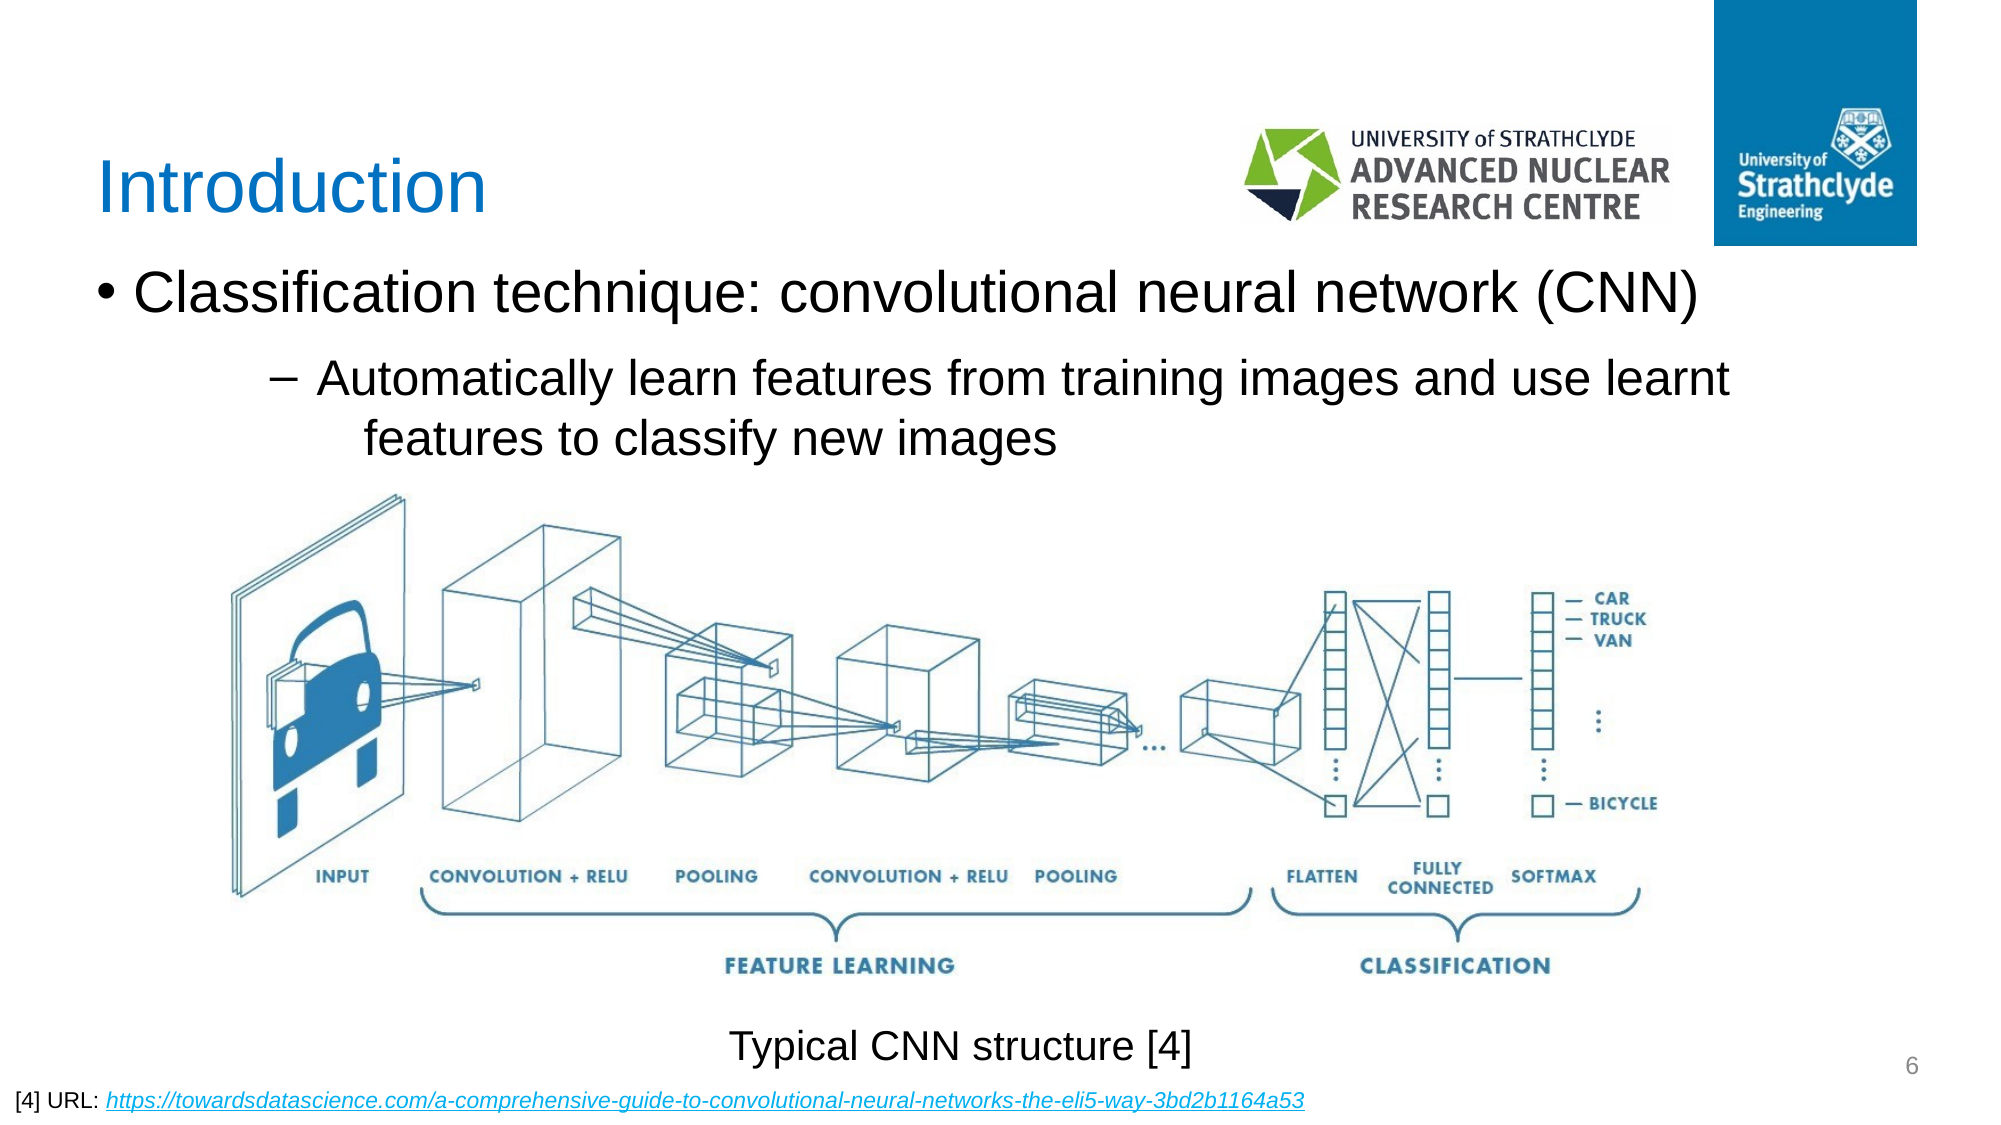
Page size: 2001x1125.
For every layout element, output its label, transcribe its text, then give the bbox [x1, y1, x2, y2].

picture [1241, 123, 1673, 225]
picture [1738, 204, 1823, 221]
picture [230, 493, 1659, 976]
picture [1828, 105, 1892, 170]
text_box 6 [1890, 1035, 1927, 1095]
text_box Typical CNN structure [4] [713, 1011, 1262, 1077]
picture [1738, 152, 1894, 204]
text_box Automatically learn features from training images and use learnt features to classify new images [104, 337, 1812, 470]
title Introduction [81, 117, 1241, 254]
list Classification technique: convolutional neural network (CNN) [81, 254, 1788, 338]
text_box [4] URL: https://towardsdatascience.com/a-comprehensive-guide-to-convolutional-neural-networks-the-eli5-way-3bd2b1164a53 [0, 1080, 1839, 1125]
